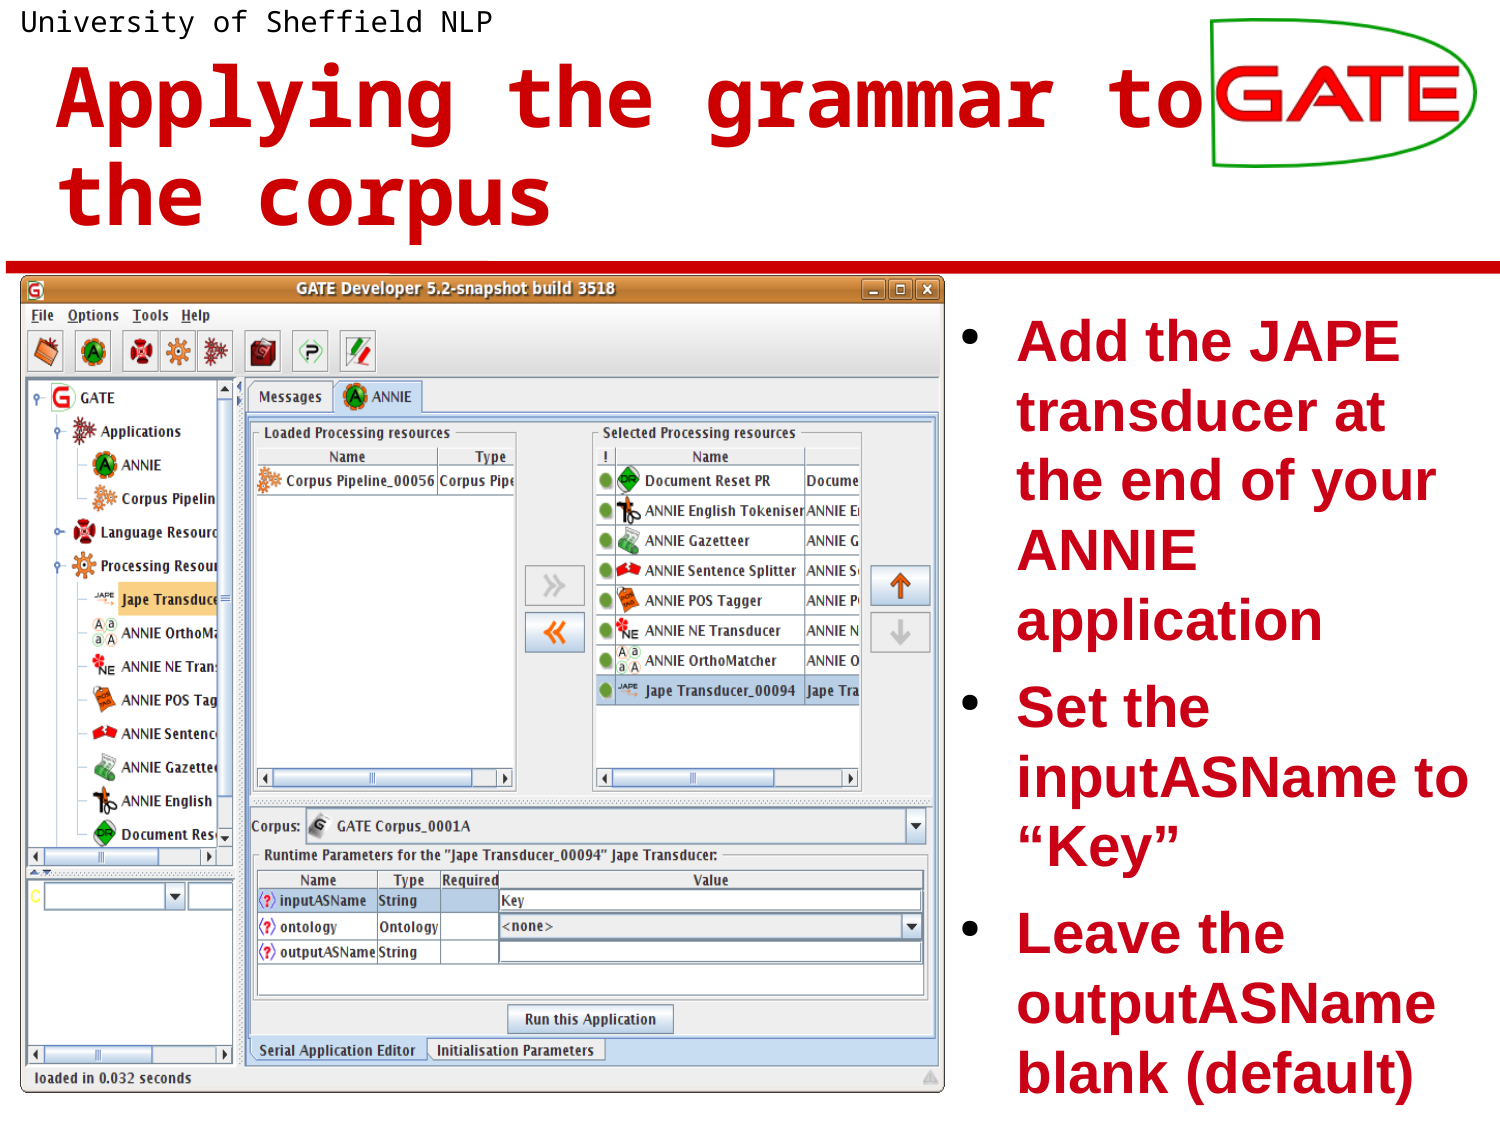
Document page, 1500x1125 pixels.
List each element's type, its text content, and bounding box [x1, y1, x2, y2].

picture [20, 275, 945, 1093]
list Add the JAPE transducer at the end of your ANNIE application Set the inputASName to “Key” Leave the outputASName blank (default) [944, 295, 1500, 1125]
picture [1210, 18, 1477, 168]
title Applying the grammar to the corpus [41, 37, 1391, 254]
